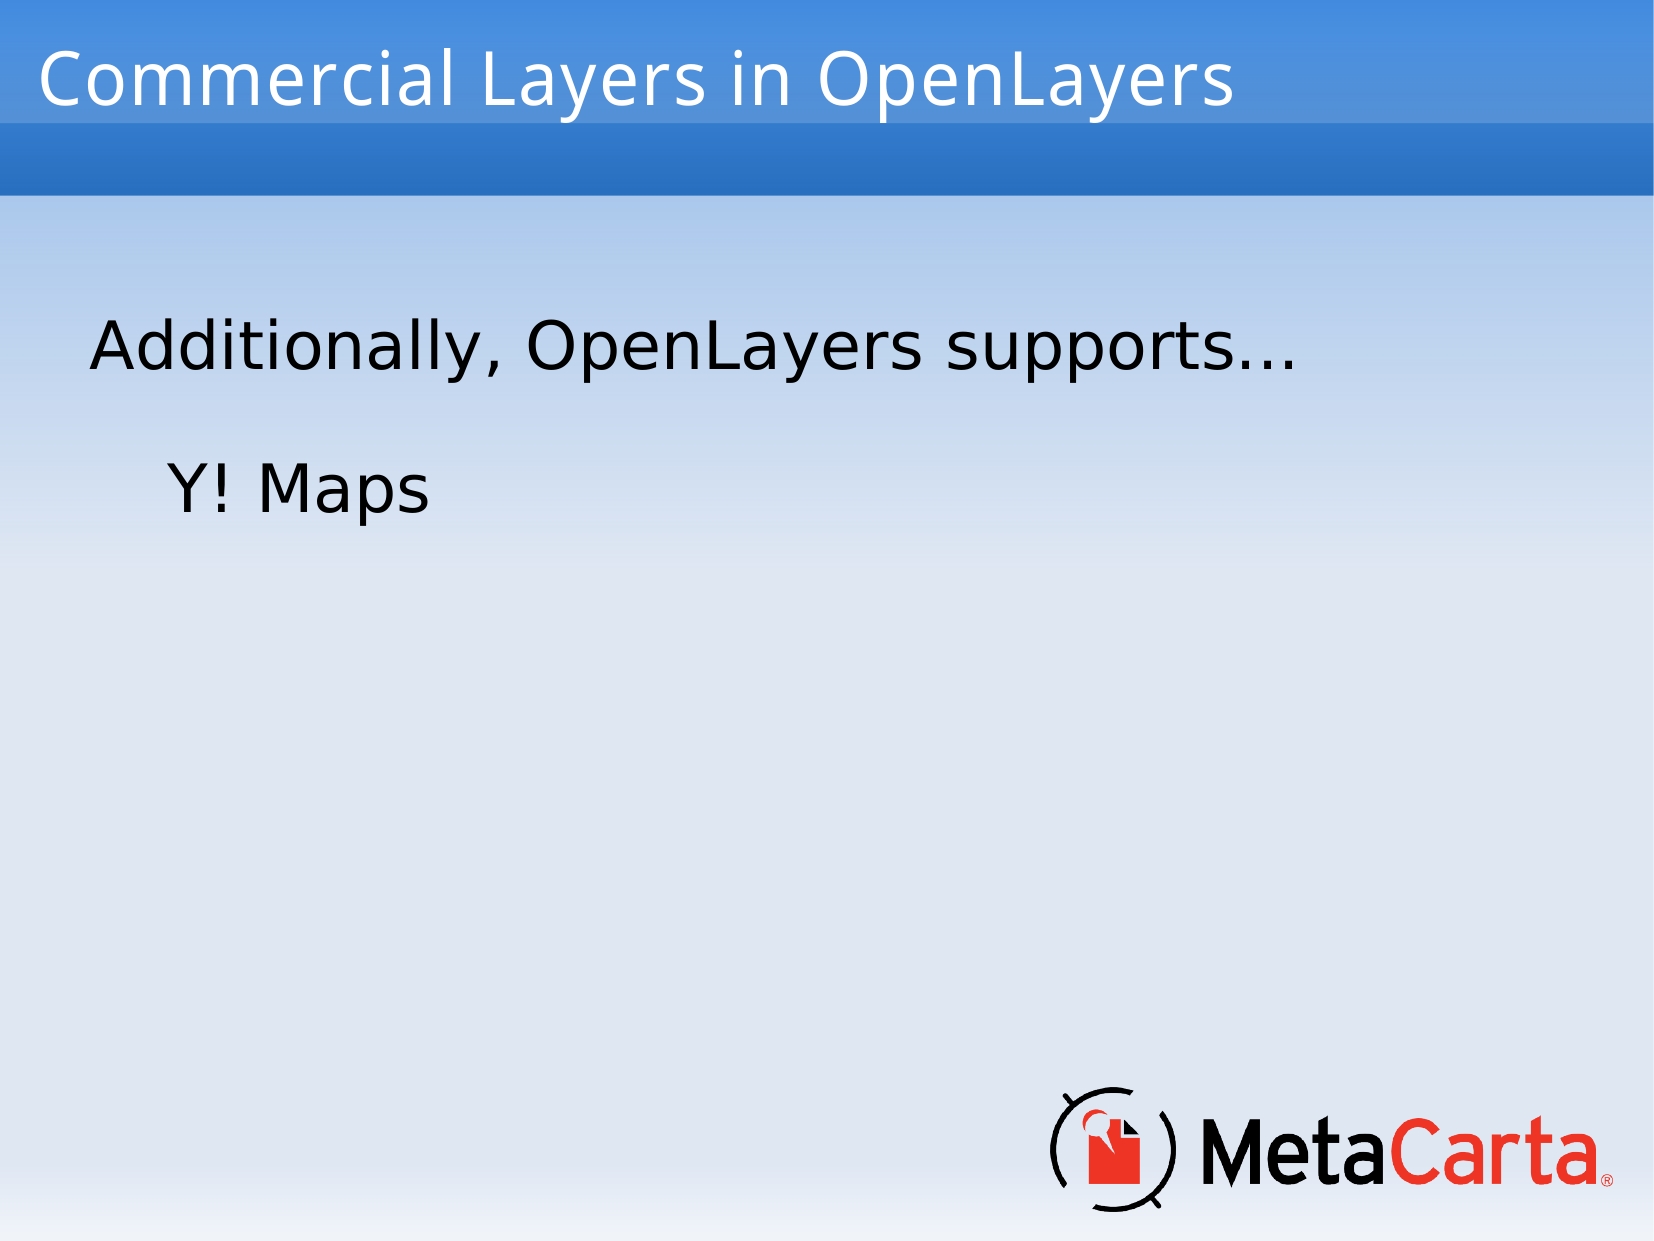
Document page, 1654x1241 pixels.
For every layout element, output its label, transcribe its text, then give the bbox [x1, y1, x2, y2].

picture [0, 0, 1654, 1241]
text_box Additionally, OpenLayers supports... [75, 300, 1576, 393]
list Y! Maps [150, 450, 1571, 1094]
title Commercial Layers in OpenLayers [37, 2, 1463, 151]
